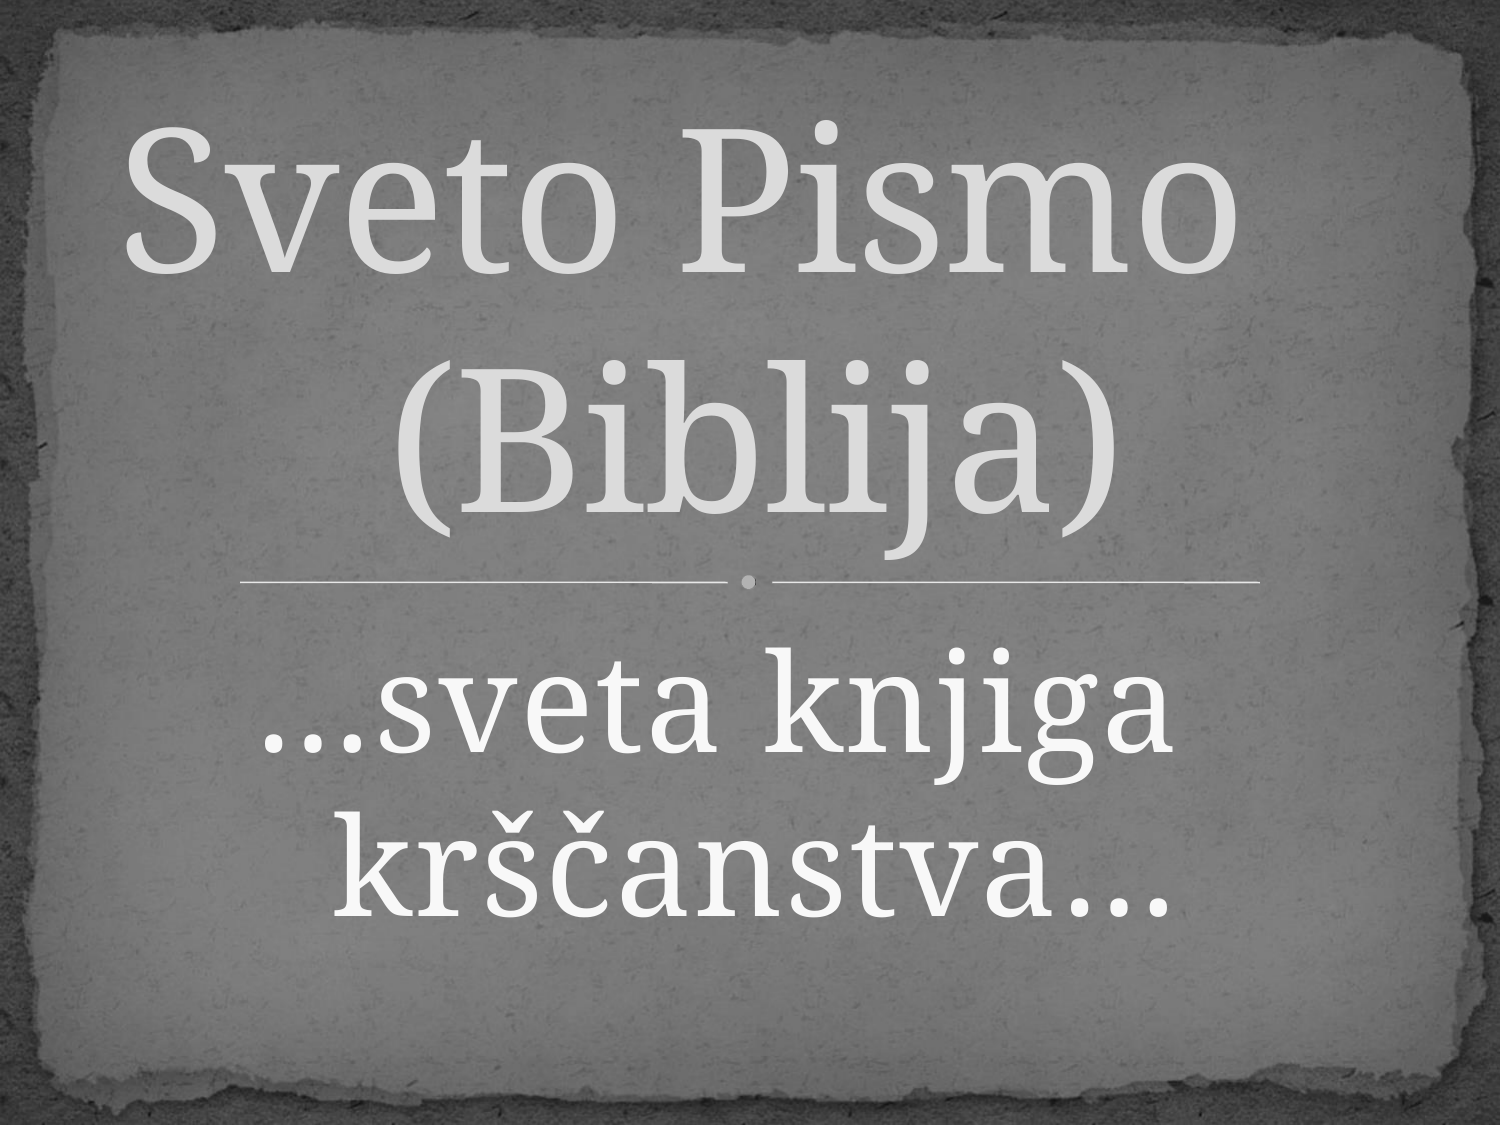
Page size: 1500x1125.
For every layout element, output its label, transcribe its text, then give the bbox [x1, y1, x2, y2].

subtitle …sveta knjiga krščanstva… [75, 607, 1438, 1079]
title Sveto Pismo (Biblija) [75, 82, 1438, 561]
picture [0, 0, 1500, 1125]
